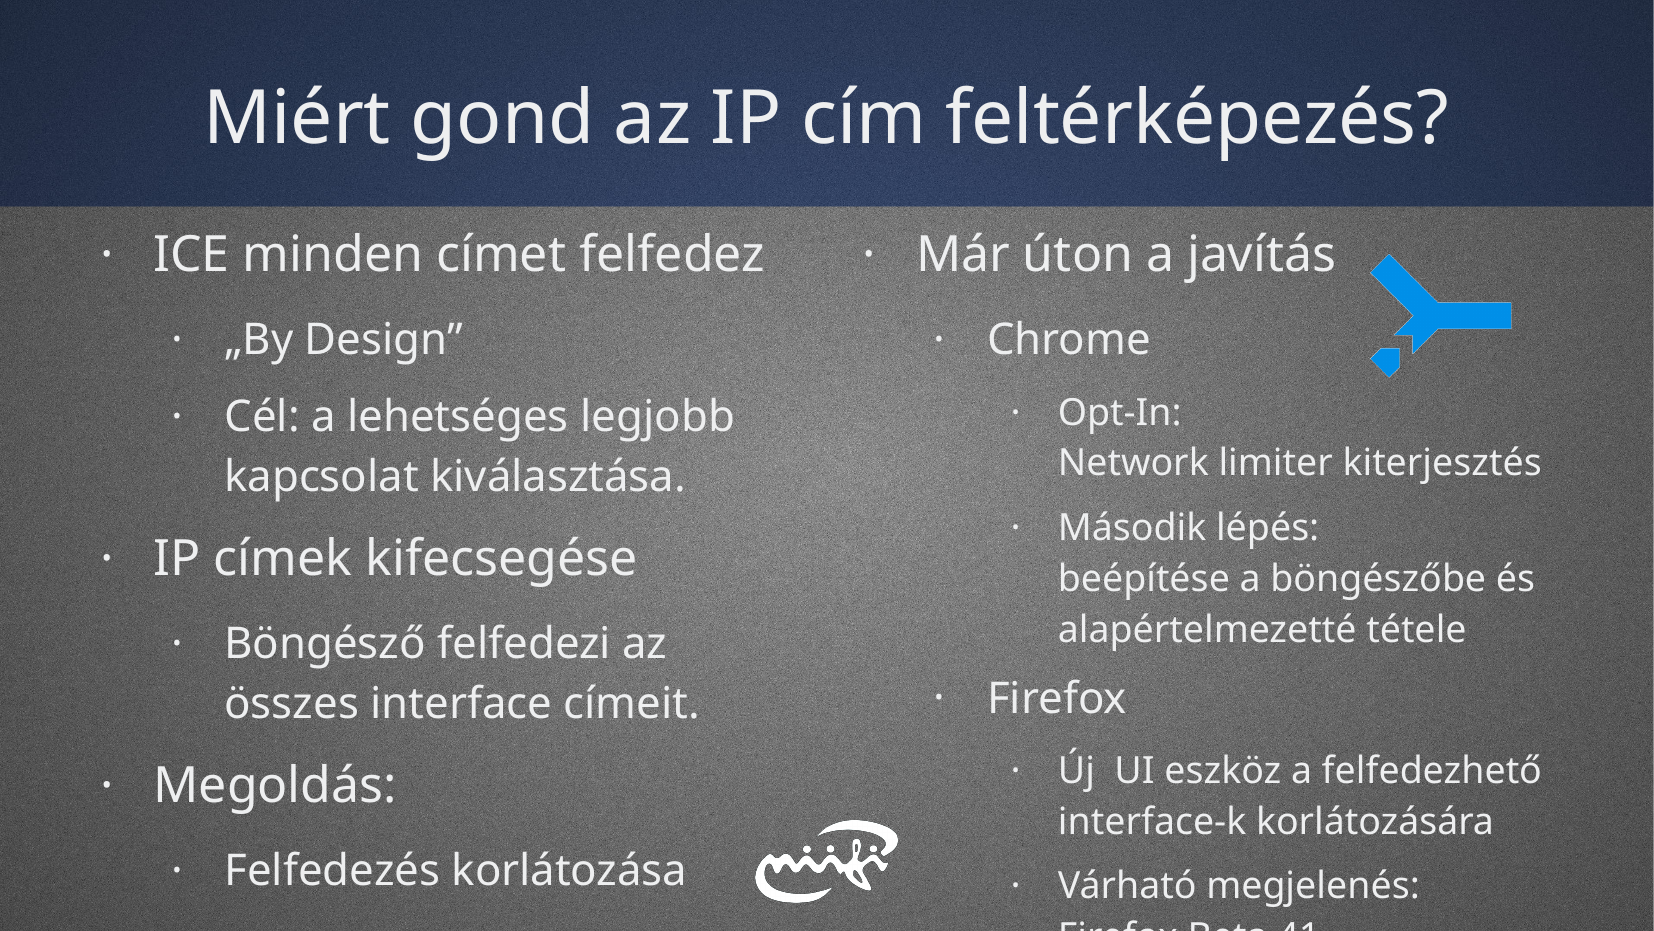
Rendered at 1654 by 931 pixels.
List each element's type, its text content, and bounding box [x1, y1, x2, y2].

title Miért gond az IP cím feltérképezés? [82, 36, 1571, 193]
picture [1194, 925, 1205, 931]
list Már úton a javítás Chrome Opt-In: Network limiter kiterjesztés Második lépés: beépítése a böngészőbe és alapértelmezetté tétele Firefox Új UI eszköz a felfedezhető interface-k korlátozására Várható megjelenés: Firefox Beta 41 [845, 217, 1572, 872]
list ICE minden címet felfedez „By Design” Cél: a lehetséges legjobb kapcsolat kiválasztása. IP címek kifecsegése Böngésző felfedezi az összes interface címeit. Megoldás: Felfedezés korlátozása [82, 217, 809, 820]
picture [0, 0, 1654, 931]
